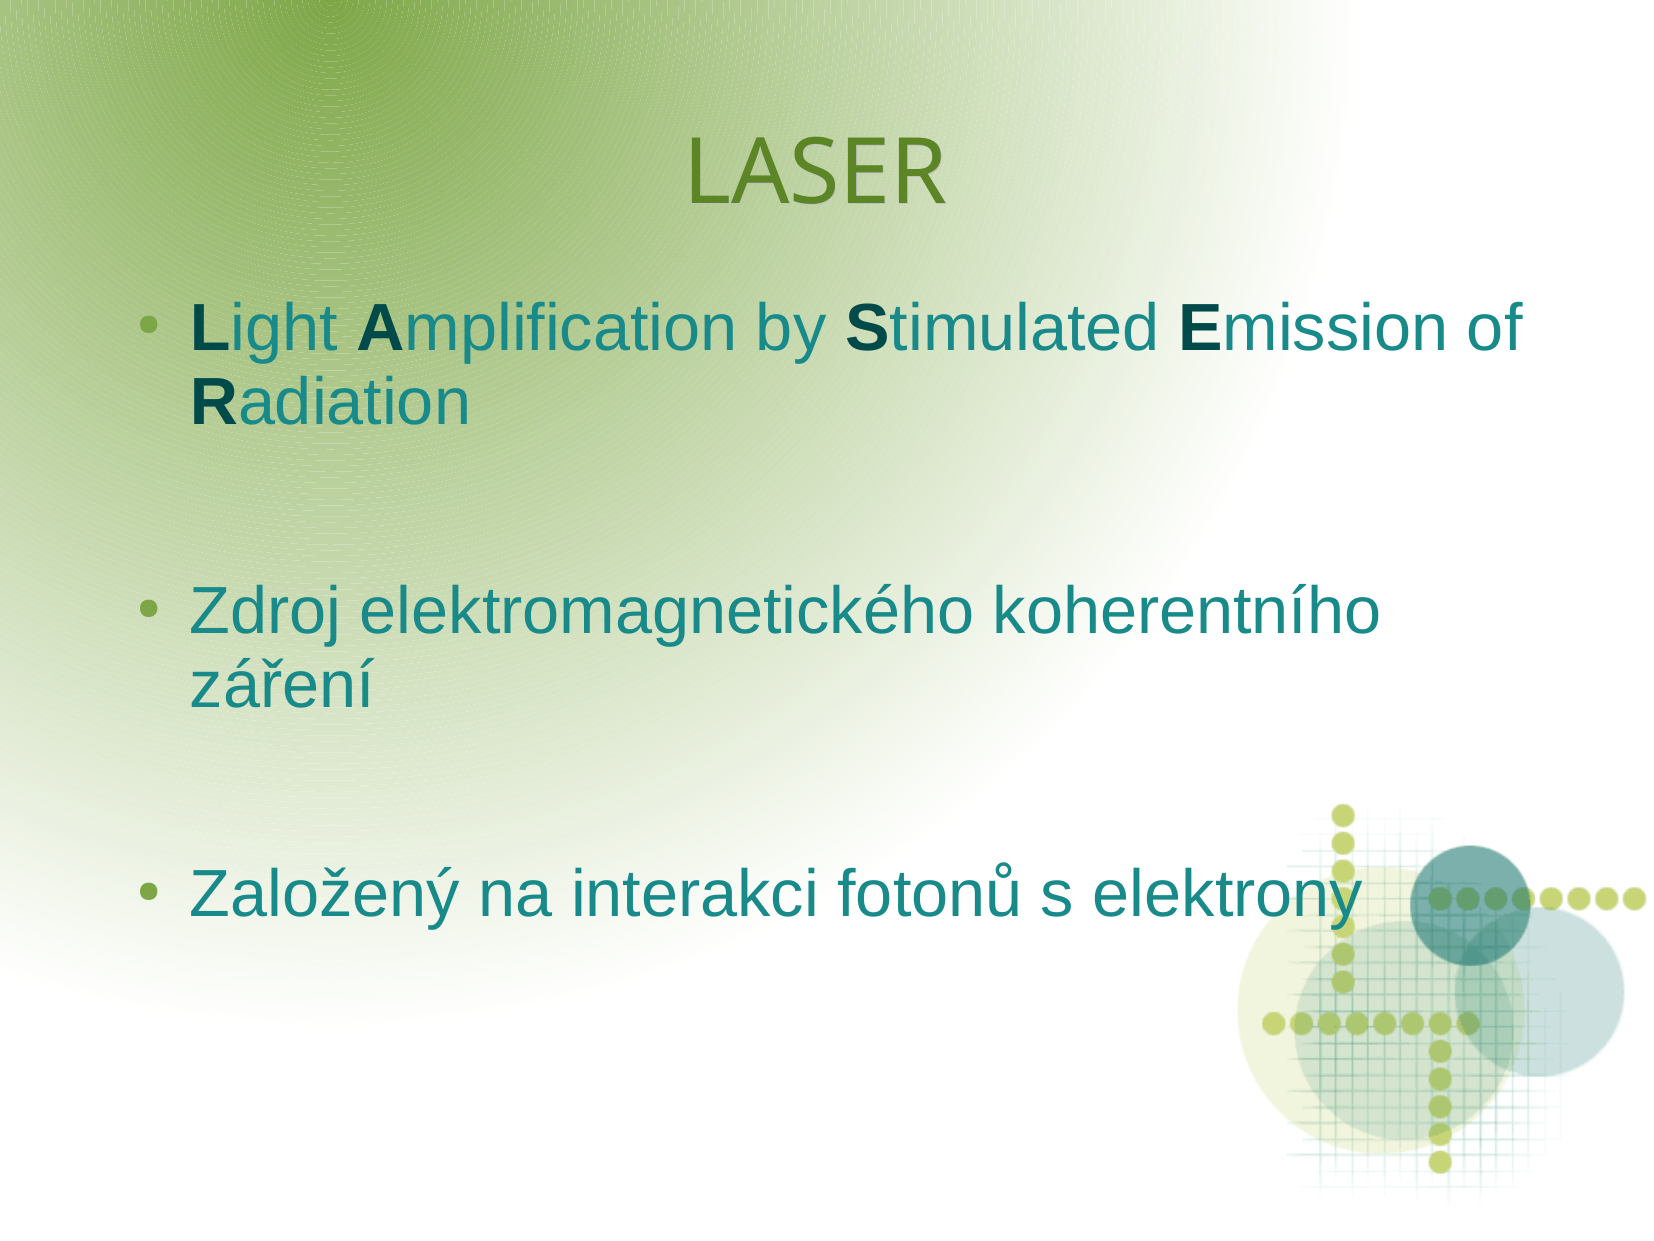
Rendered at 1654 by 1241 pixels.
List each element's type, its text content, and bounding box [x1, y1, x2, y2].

list Light Amplification by Stimulated Emission of Radiation Zdroj elektromagnetického koherentního záření Založený na interakci fotonů s elektrony [119, 289, 1565, 1140]
title LASER [109, 45, 1522, 291]
picture [1224, 792, 1654, 1211]
